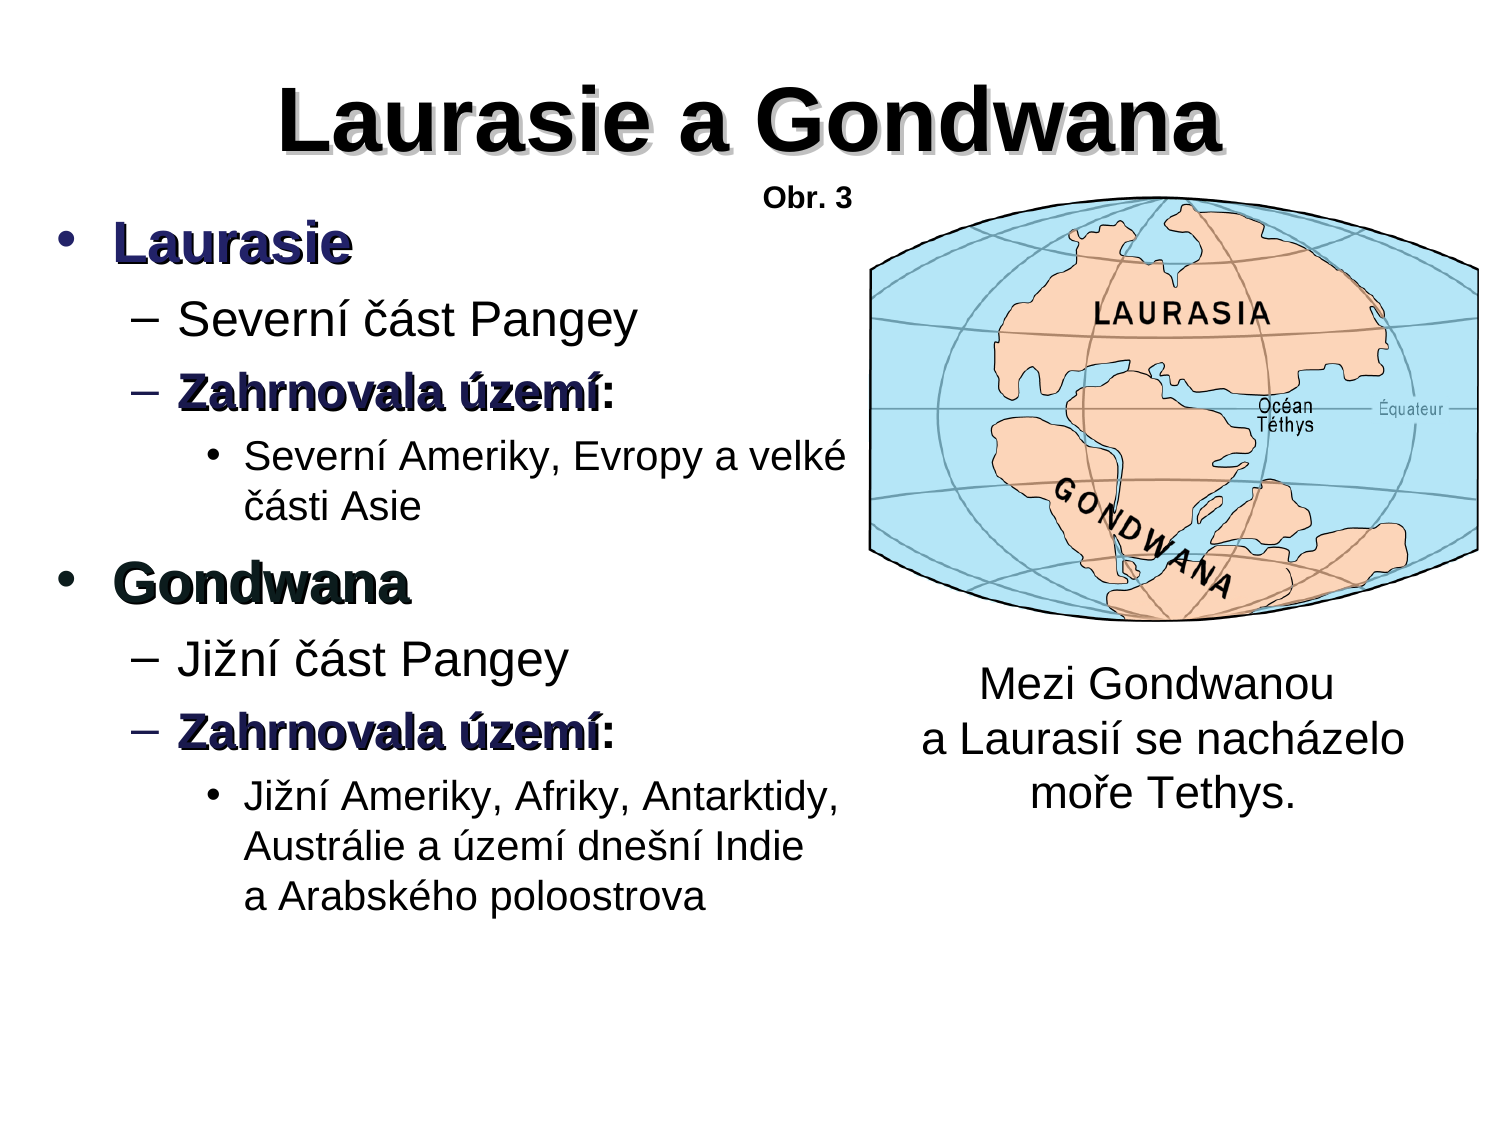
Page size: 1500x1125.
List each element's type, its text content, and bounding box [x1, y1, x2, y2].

picture [868, 196, 1479, 622]
title Laurasie a Gondwana [75, 45, 1426, 185]
text_box Mezi Gondwanou a Laurasií se nacházelo moře Tethys. [868, 645, 1459, 827]
text_box Obr. 3 [747, 170, 902, 223]
list Laurasie Severní část Pangey Zahrnovala území: Severní Ameriky, Evropy a velké části Asie Gondwana Jižní část Pangey Zahrnovala území: Jižní Ameriky, Afriky, Antarktidy, Austrálie a území dnešní Indie a Arabského poloostrova [41, 196, 869, 987]
